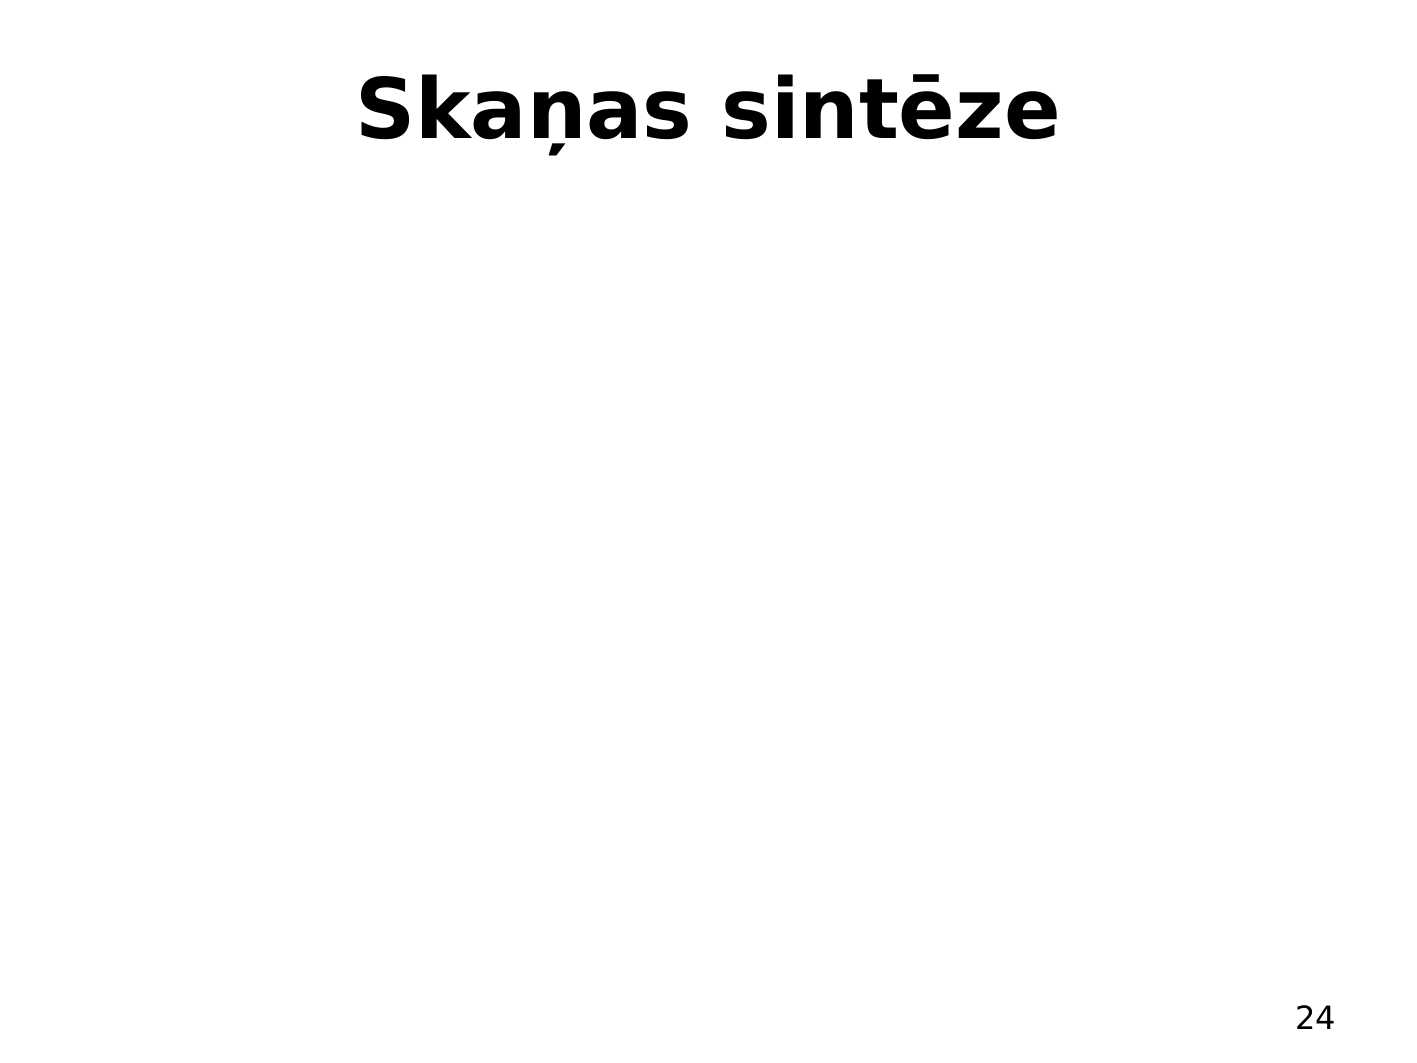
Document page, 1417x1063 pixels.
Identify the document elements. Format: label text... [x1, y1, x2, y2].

title Skaņas sintēze [70, 42, 1346, 168]
